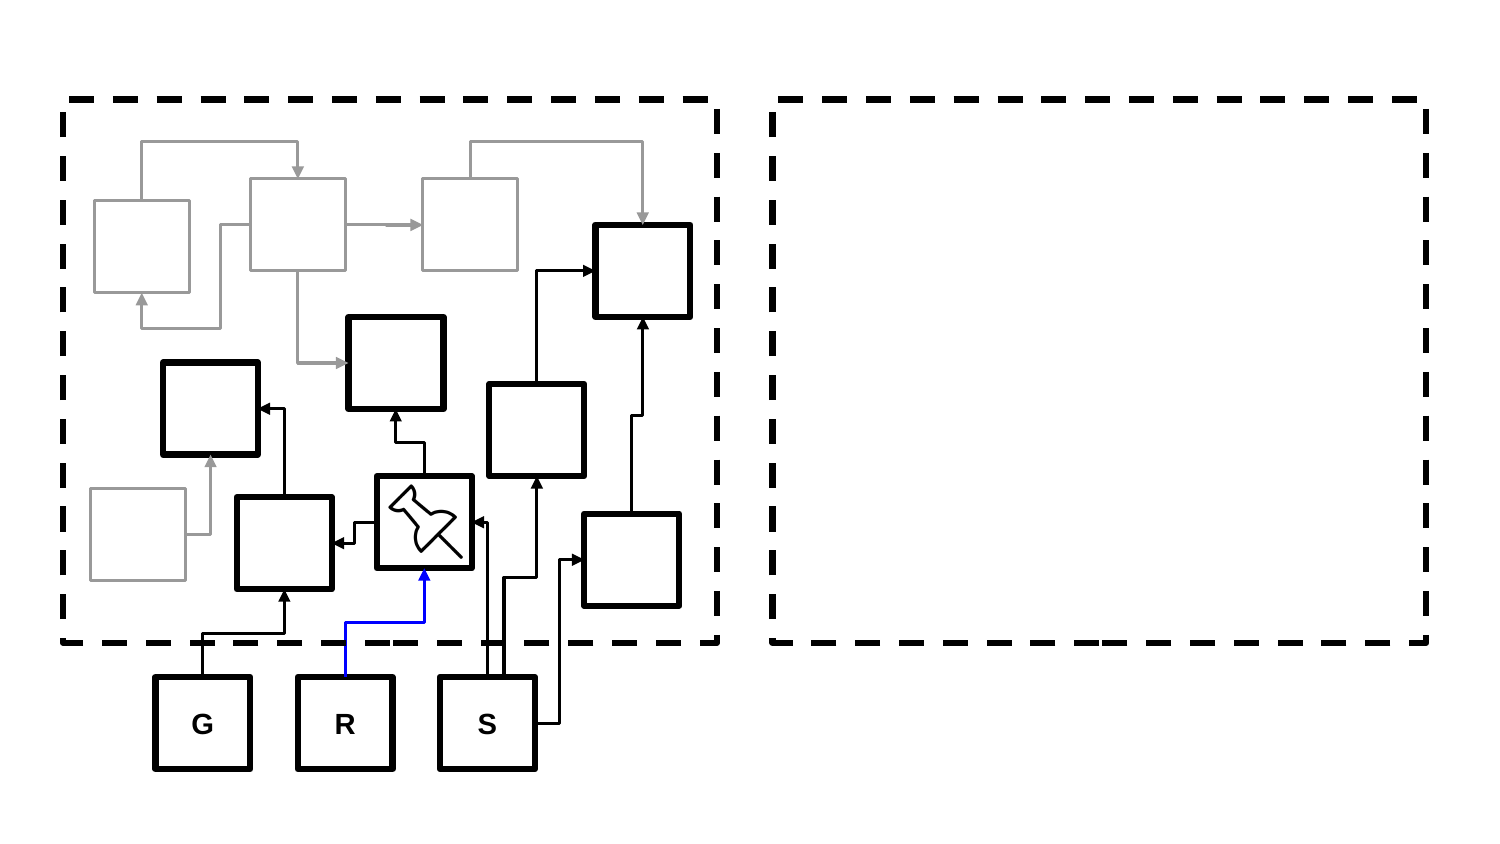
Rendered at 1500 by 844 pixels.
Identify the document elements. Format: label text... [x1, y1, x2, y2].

text_box [422, 178, 518, 271]
text_box [376, 476, 472, 569]
text_box G [155, 677, 251, 770]
text_box [250, 178, 346, 271]
text_box [348, 316, 444, 410]
text_box [162, 362, 258, 455]
picture [384, 480, 467, 563]
text_box R [297, 677, 393, 770]
text_box [90, 488, 186, 581]
text_box [595, 224, 691, 317]
text_box S [440, 677, 535, 770]
text_box [489, 383, 585, 477]
text_box [94, 200, 190, 293]
text_box [236, 497, 332, 590]
text_box [584, 513, 680, 606]
